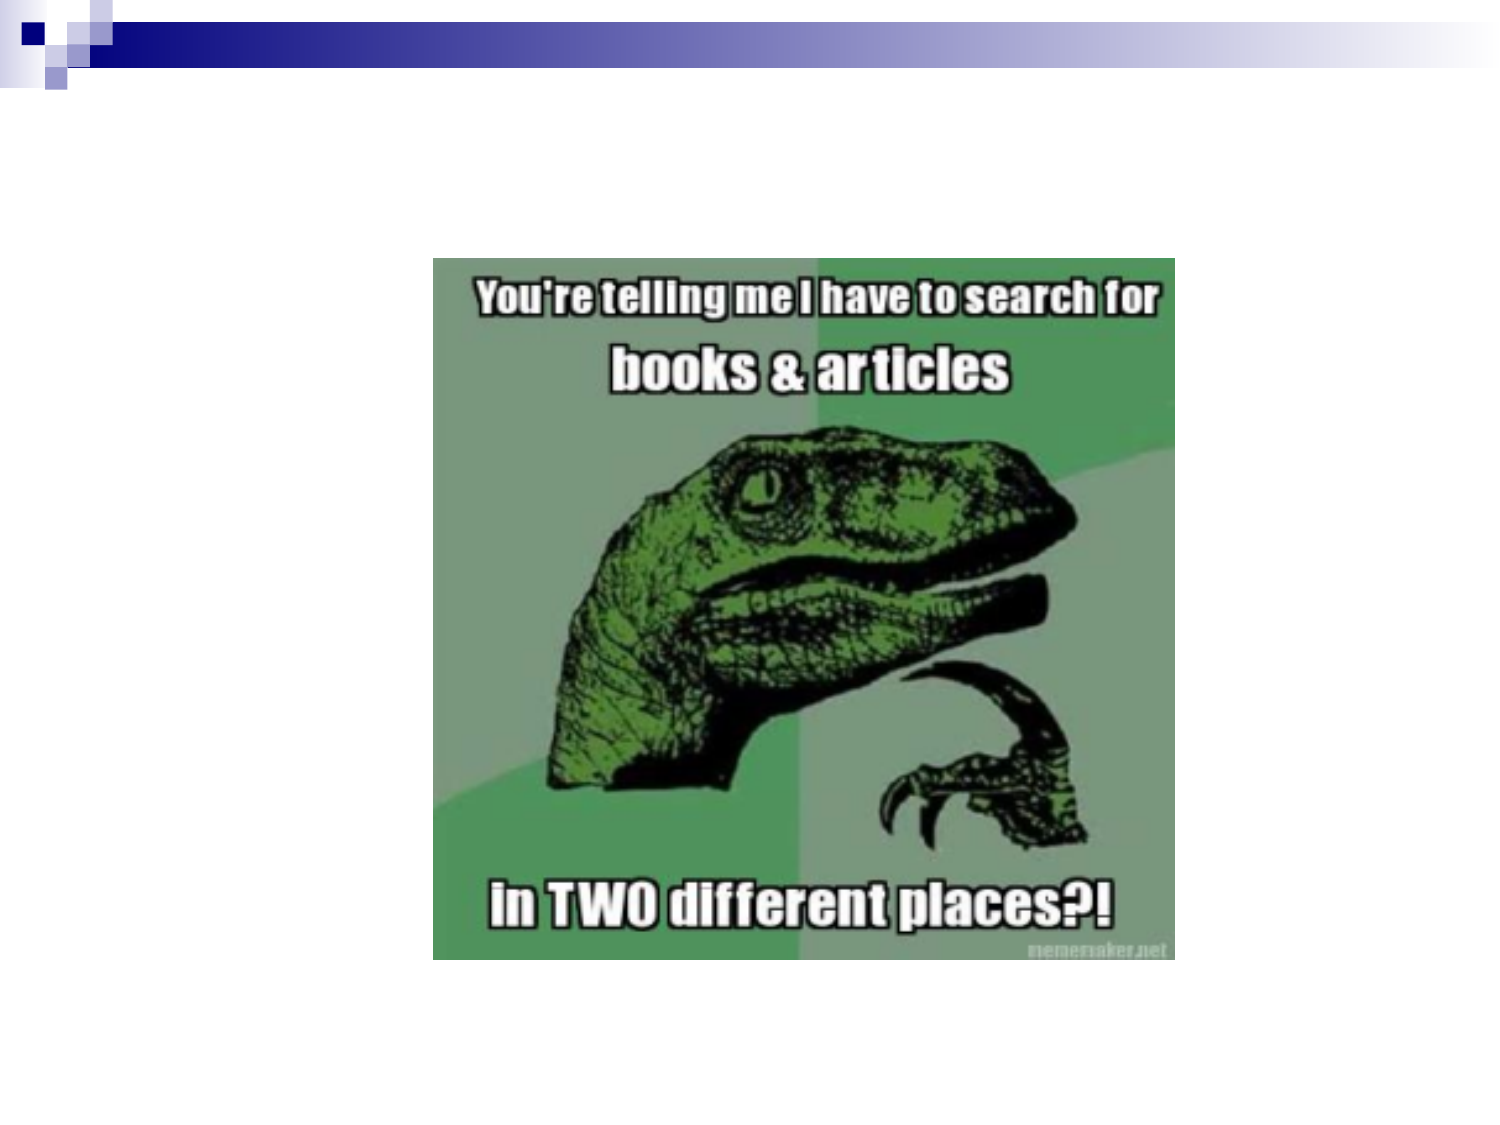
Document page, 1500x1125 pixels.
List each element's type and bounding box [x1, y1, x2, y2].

picture [433, 258, 1175, 960]
